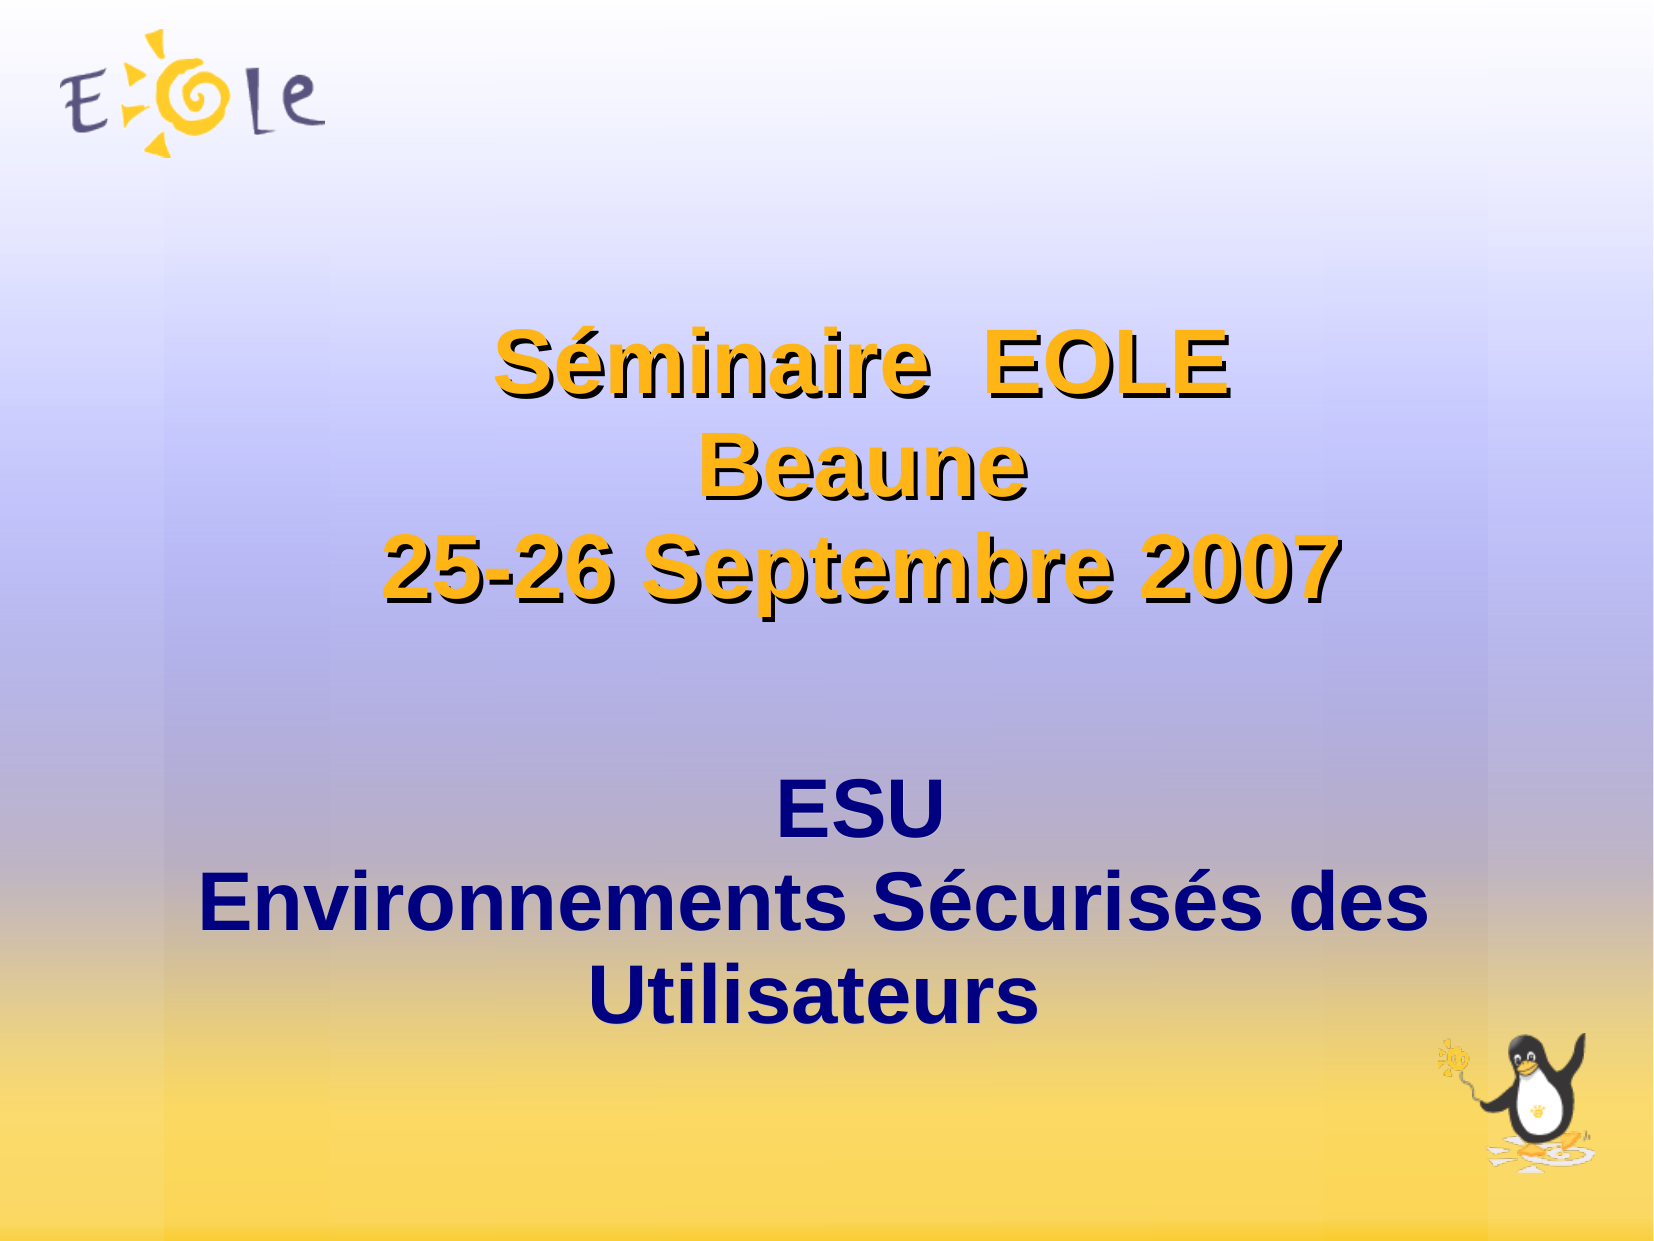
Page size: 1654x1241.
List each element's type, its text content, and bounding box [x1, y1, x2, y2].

title Séminaire EOLE Beaune 25-26 Septembre 2007 [118, 191, 1607, 739]
text_box ESU Environnements Sécurisés des Utilisateurs [182, 754, 1447, 1182]
picture [0, 0, 1654, 1241]
